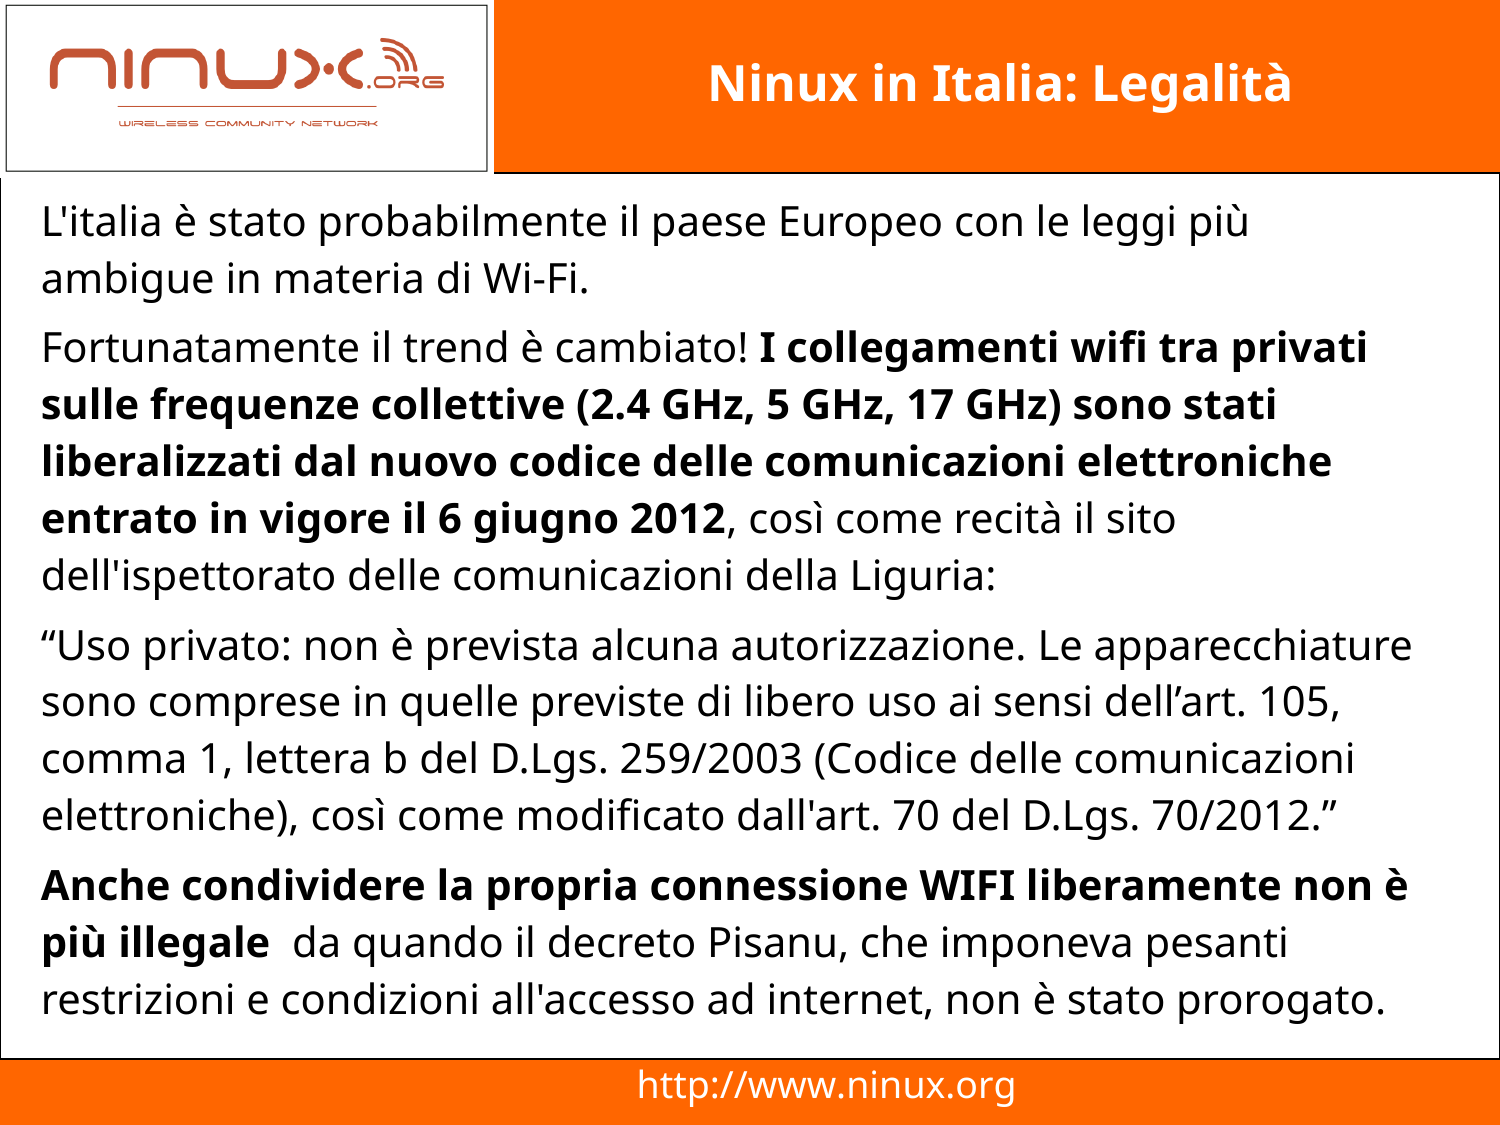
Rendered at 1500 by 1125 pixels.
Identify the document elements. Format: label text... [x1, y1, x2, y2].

title Ninux in Italia: Legalità [501, 0, 1500, 165]
text_box http://www.ninux.org [621, 1053, 1159, 1125]
list L'italia è stato probabilmente il paese Europeo con le leggi più ambigue in materia di Wi-Fi. Fortunatamente il trend è cambiato! I collegamenti wifi tra privati sulle frequenze collettive (2.4 GHz, 5 GHz, 17 GHz) sono stati liberalizzati dal nuovo codice delle comunicazioni elettroniche entrato in vigore il 6 giugno 2012, così come recità il sito dell'ispettorato delle comunicazioni della Liguria: “Uso privato: non è prevista alcuna autorizzazione. Le apparecchiature sono comprese in quelle previste di libero uso ai sensi dell’art. 105, comma 1, lettera b del D.Lgs. 259/2003 (Codice delle comunicazioni elettroniche), così come modificato dall'art. 70 del D.Lgs. 70/2012.” Anche condividere la propria connessione WIFI liberamente non è più illegale da quando il decreto Pisanu, che imponeva pesanti restrizioni e condizioni all'accesso ad internet, non è stato prorogato. [25, 183, 1447, 1004]
picture [0, 0, 494, 178]
